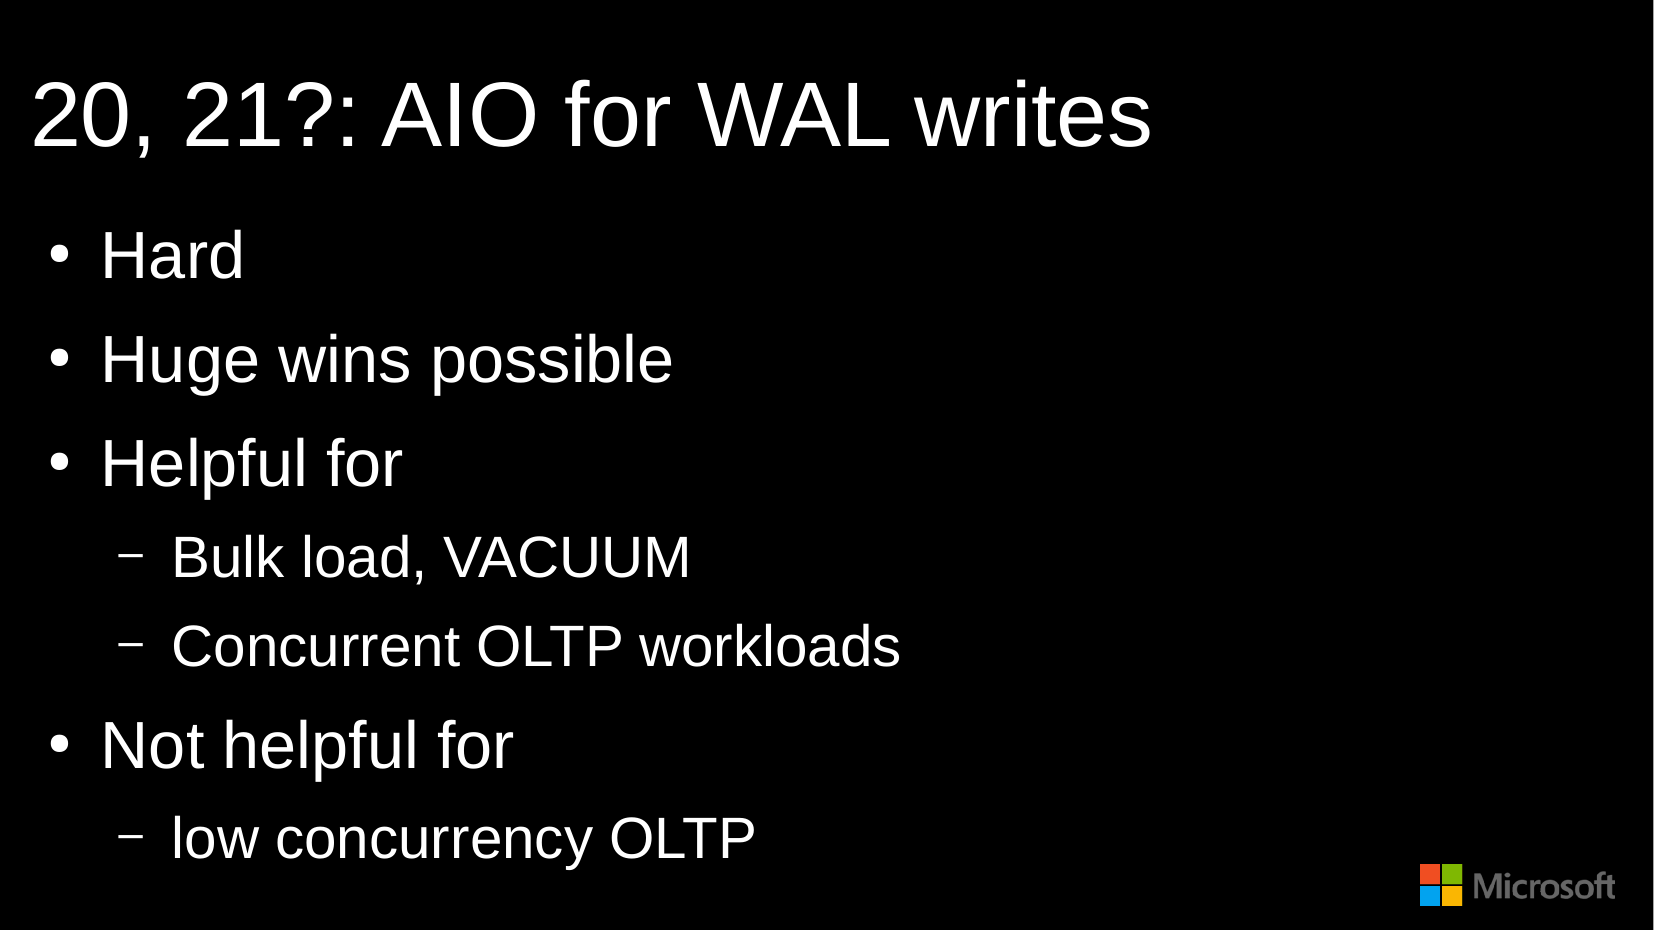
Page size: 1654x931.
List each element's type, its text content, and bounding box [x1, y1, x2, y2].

list Hard Huge wins possible Helpful for Bulk load, VACUUM Concurrent OLTP workloads Not helpful for low concurrency OLTP [30, 217, 1621, 916]
title 20, 21?: AIO for WAL writes [30, 37, 1621, 193]
